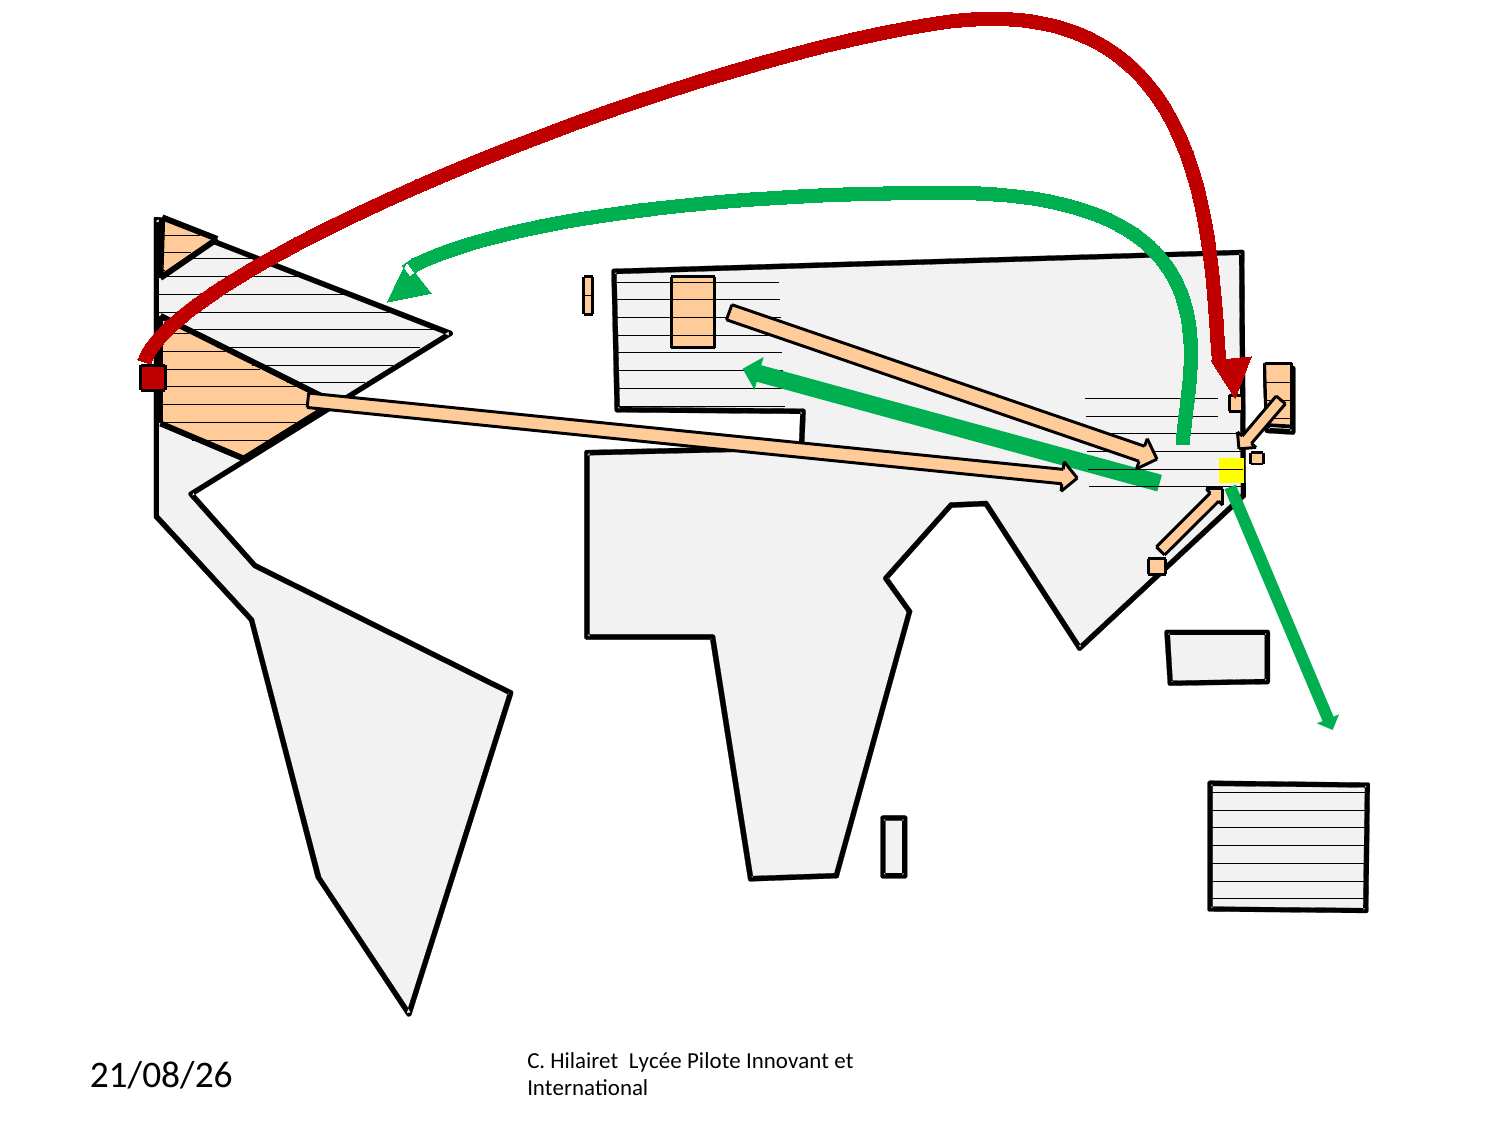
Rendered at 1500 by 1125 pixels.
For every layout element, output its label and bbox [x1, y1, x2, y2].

picture [277, 217, 1184, 469]
picture [164, 217, 334, 257]
text_box [1208, 774, 1367, 901]
text_box [1251, 453, 1263, 464]
text_box [584, 277, 594, 316]
text_box [137, 12, 1340, 730]
picture [405, 264, 414, 275]
picture [153, 217, 1374, 1020]
picture [782, 340, 1087, 454]
text_box [1148, 559, 1166, 574]
